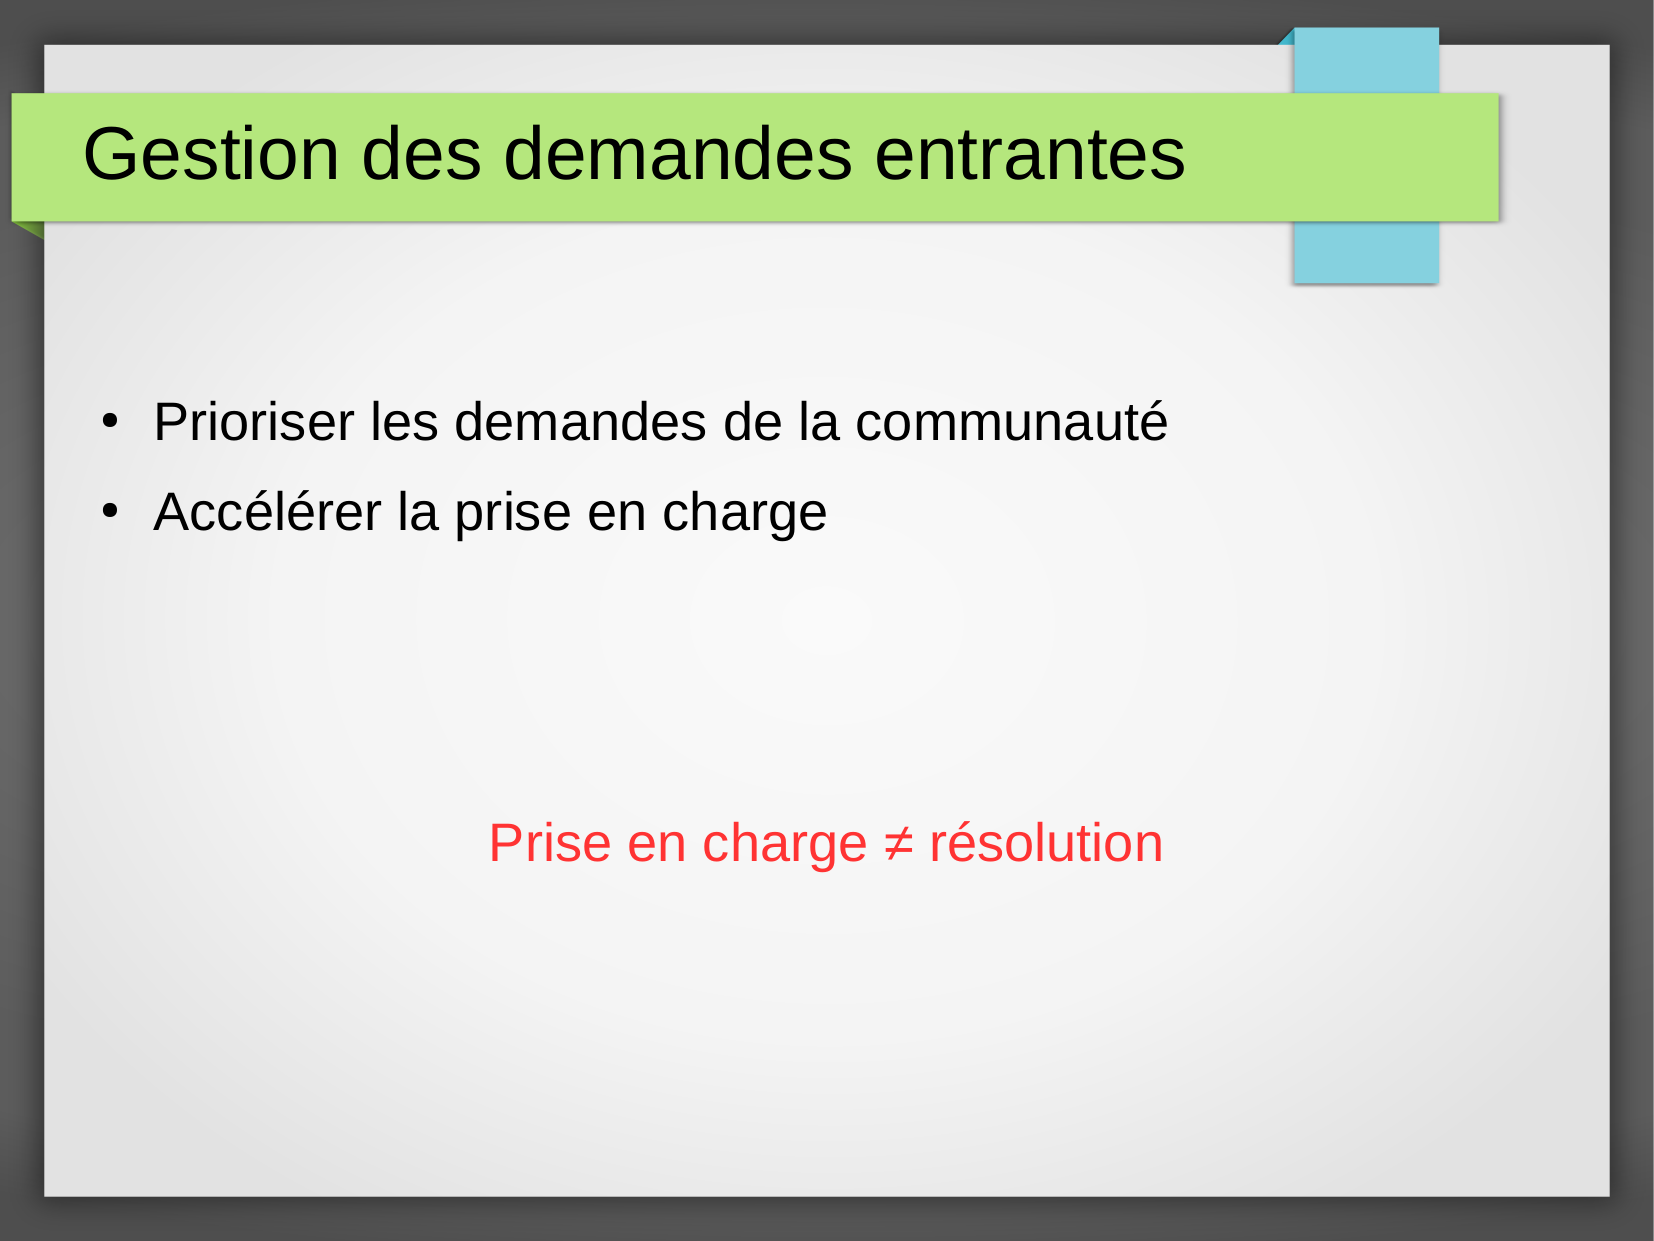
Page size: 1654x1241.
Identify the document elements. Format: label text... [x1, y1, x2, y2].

list Prioriser les demandes de la communauté Accélérer la prise en charge [82, 295, 1571, 639]
list Prise en charge ≠ résolution [82, 670, 1571, 1015]
picture [0, 0, 1654, 1241]
title Gestion des demandes entrantes [82, 94, 1489, 213]
